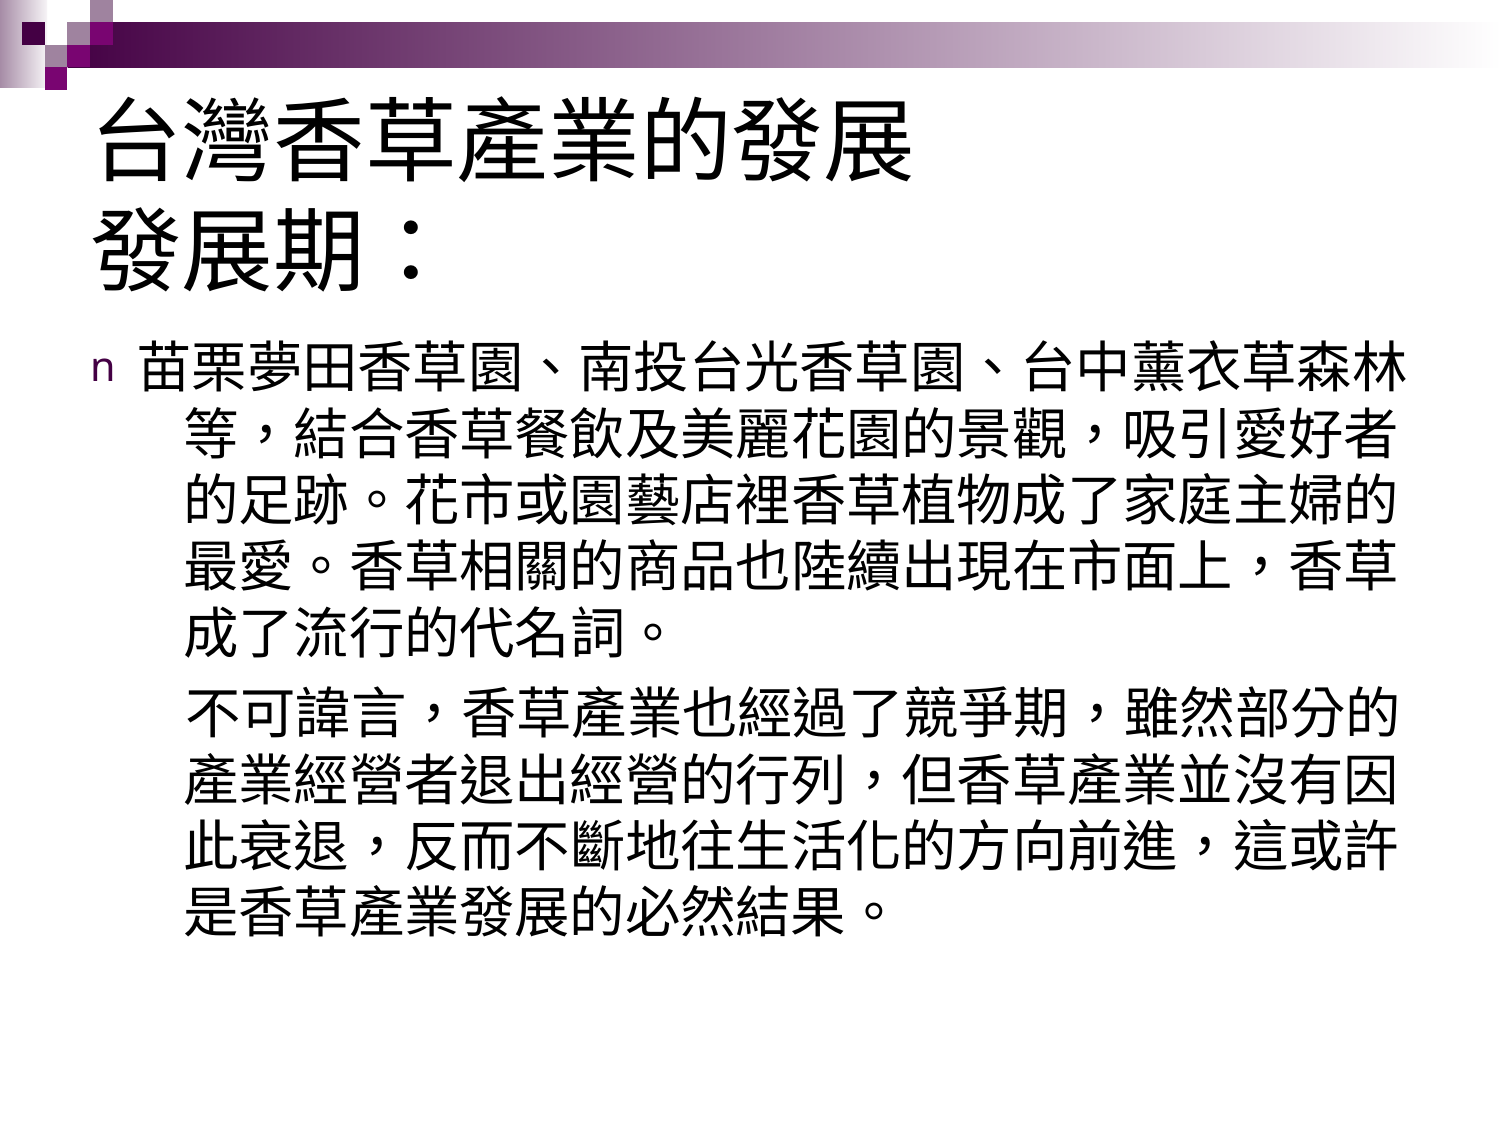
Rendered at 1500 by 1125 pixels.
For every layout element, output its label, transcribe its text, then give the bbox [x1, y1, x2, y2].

list 苗栗夢田香草園、南投台光香草園、台中薰衣草森林等，結合香草餐飲及美麗花園的景觀，吸引愛好者的足跡。花市或園藝店裡香草植物成了家庭主婦的最愛。香草相關的商品也陸續出現在市面上，香草成了流行的代名詞。 不可諱言，香草產業也經過了競爭期，雖然部分的產業經營者退出經營的行列，但香草產業並沒有因此衰退，反而不斷地往生活化的方向前進，這或許是香草產業發展的必然結果。 [75, 324, 1426, 963]
title 台灣香草產業的發展 發展期： [75, 75, 1426, 300]
